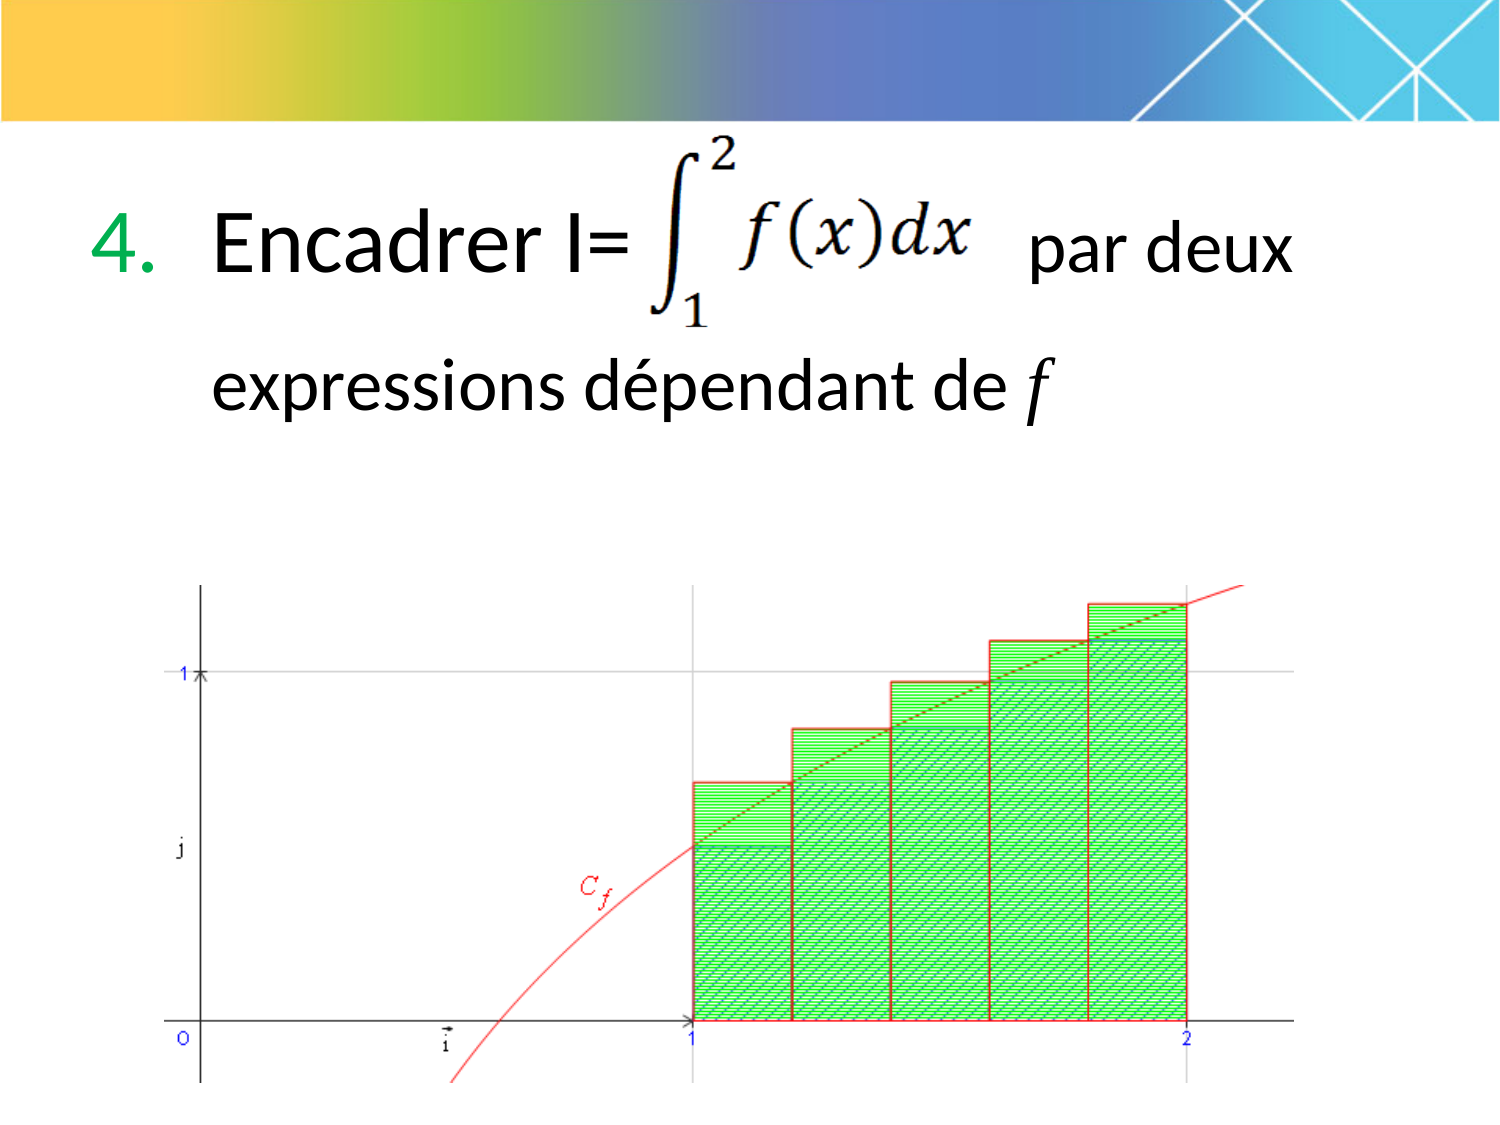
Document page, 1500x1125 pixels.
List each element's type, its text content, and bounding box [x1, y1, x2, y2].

picture [647, 126, 973, 329]
picture [0, 0, 1500, 123]
title Encadrer I= par deux expressions dépendant de f [75, 117, 1500, 433]
picture [164, 585, 1294, 1083]
